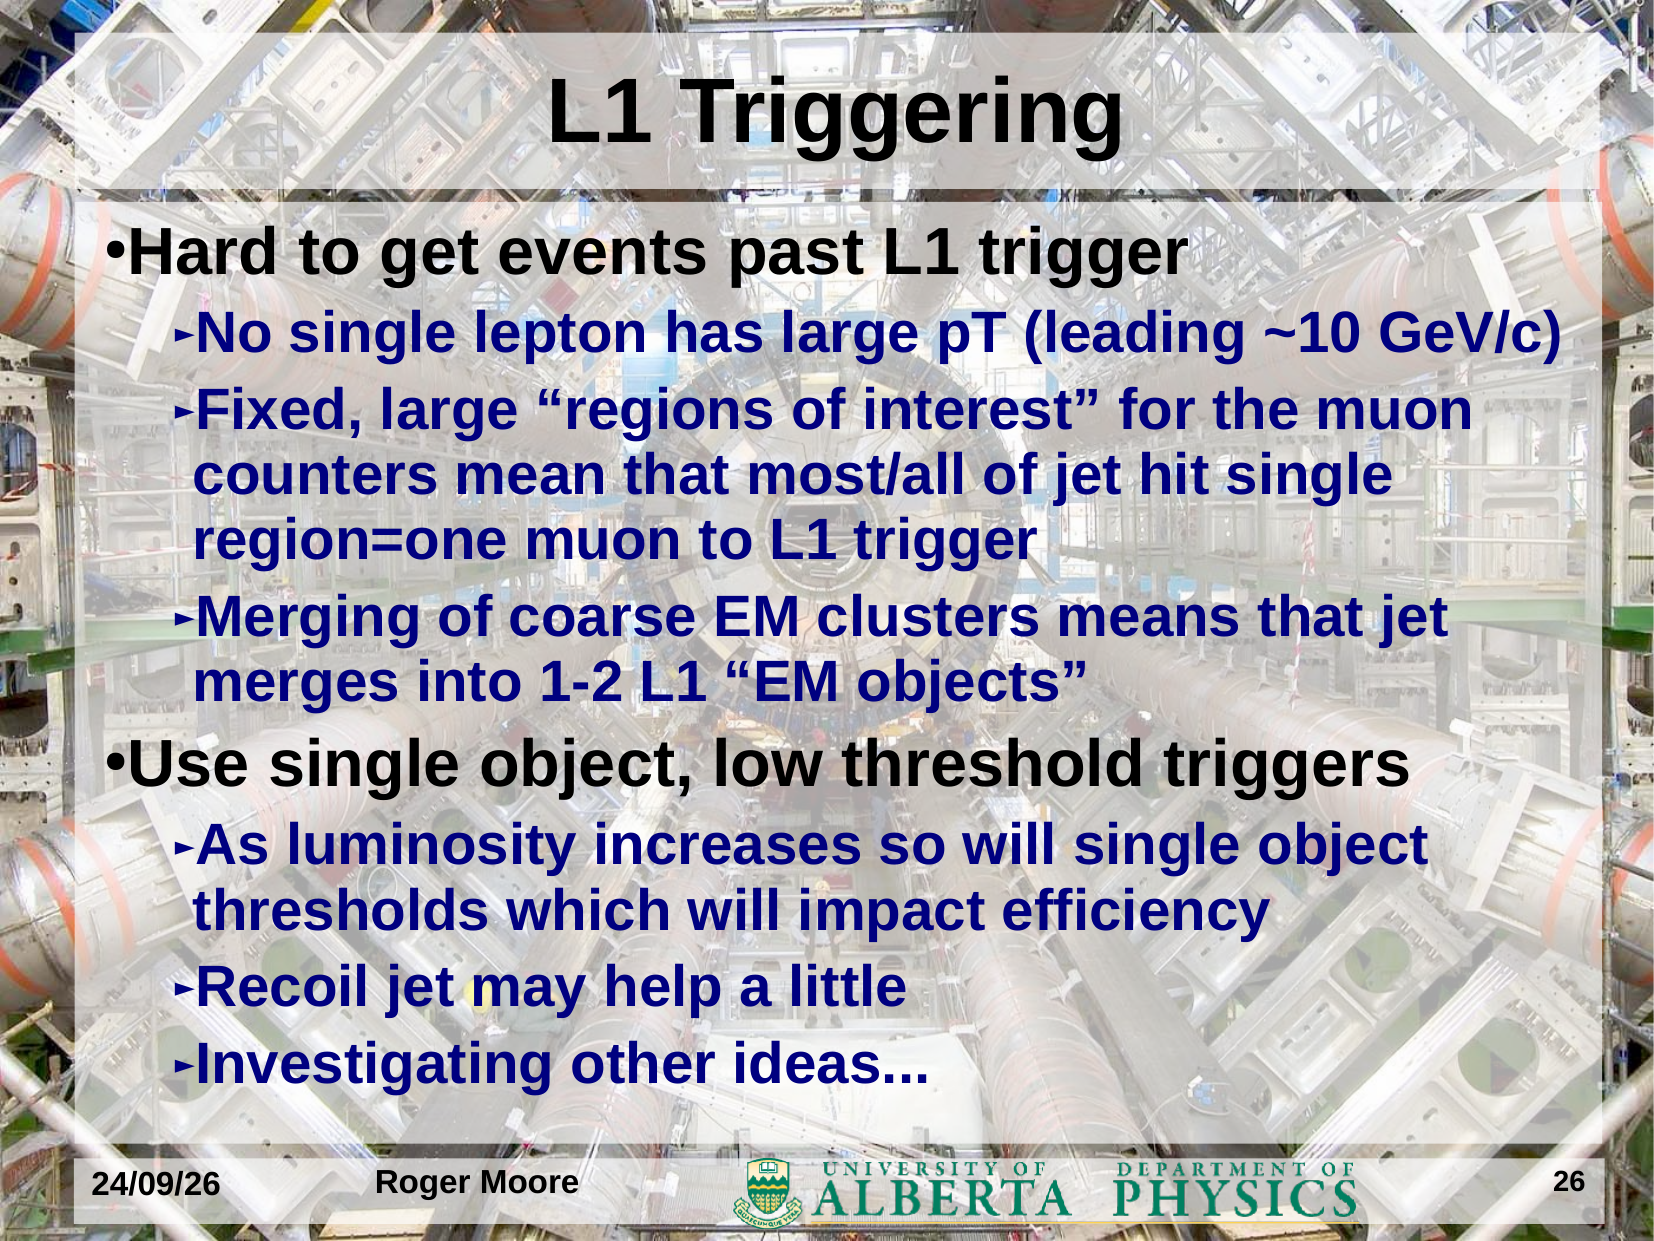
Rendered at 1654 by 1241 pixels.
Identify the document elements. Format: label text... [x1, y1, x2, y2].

title L1 Triggering [74, 32, 1600, 189]
list Hard to get events past L1 trigger No single lepton has large pT (leading ~10 GeV/c) Fixed, large “regions of interest” for the muon counters mean that most/all of jet hit single region=one muon to L1 trigger Merging of coarse EM clusters means that jet merges into 1-2 L1 “EM objects” Use single object, low threshold triggers As luminosity increases so will single object thresholds which will impact efficiency Recoil jet may help a little Investigating other ideas... [74, 201, 1603, 1144]
picture [0, 0, 1654, 1241]
